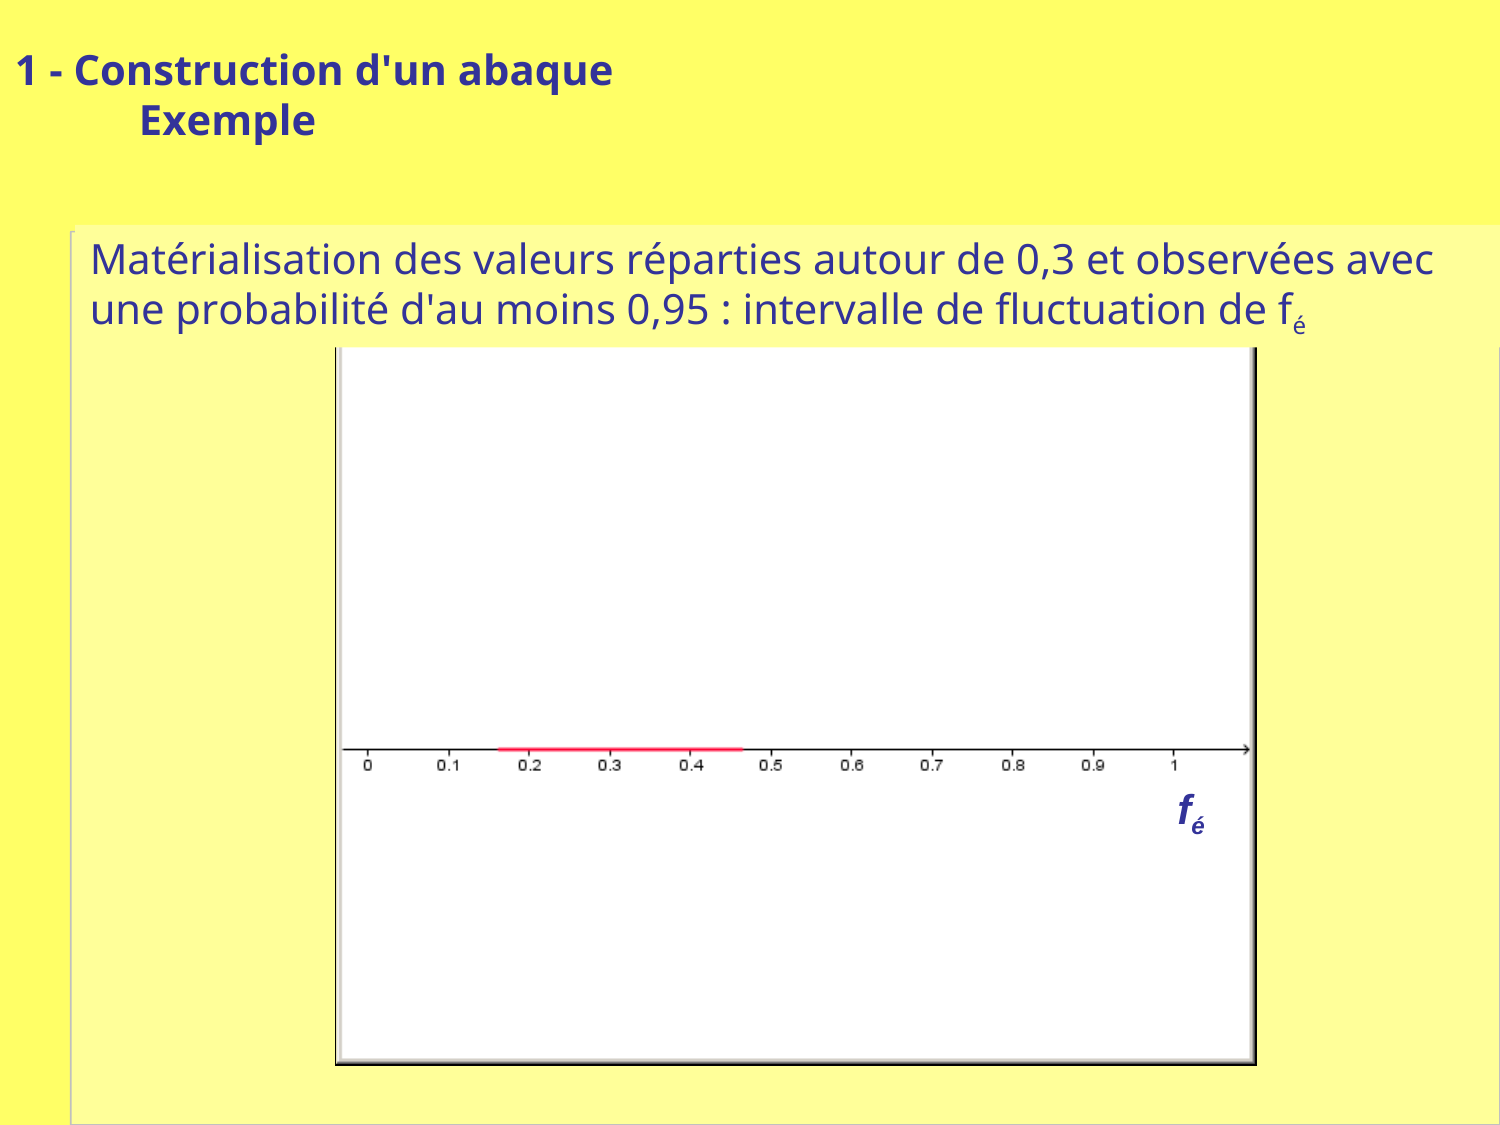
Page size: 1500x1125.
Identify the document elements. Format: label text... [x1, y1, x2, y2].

text_box Matérialisation des valeurs réparties autour de 0,3 et observées avec une probabilité d'au moins 0,95 : intervalle de fluctuation de fé [75, 224, 1500, 348]
picture [336, 348, 1256, 1065]
text_box fé [1162, 774, 1263, 848]
text_box 1 - Construction d'un abaque Exemple [0, 0, 1500, 188]
